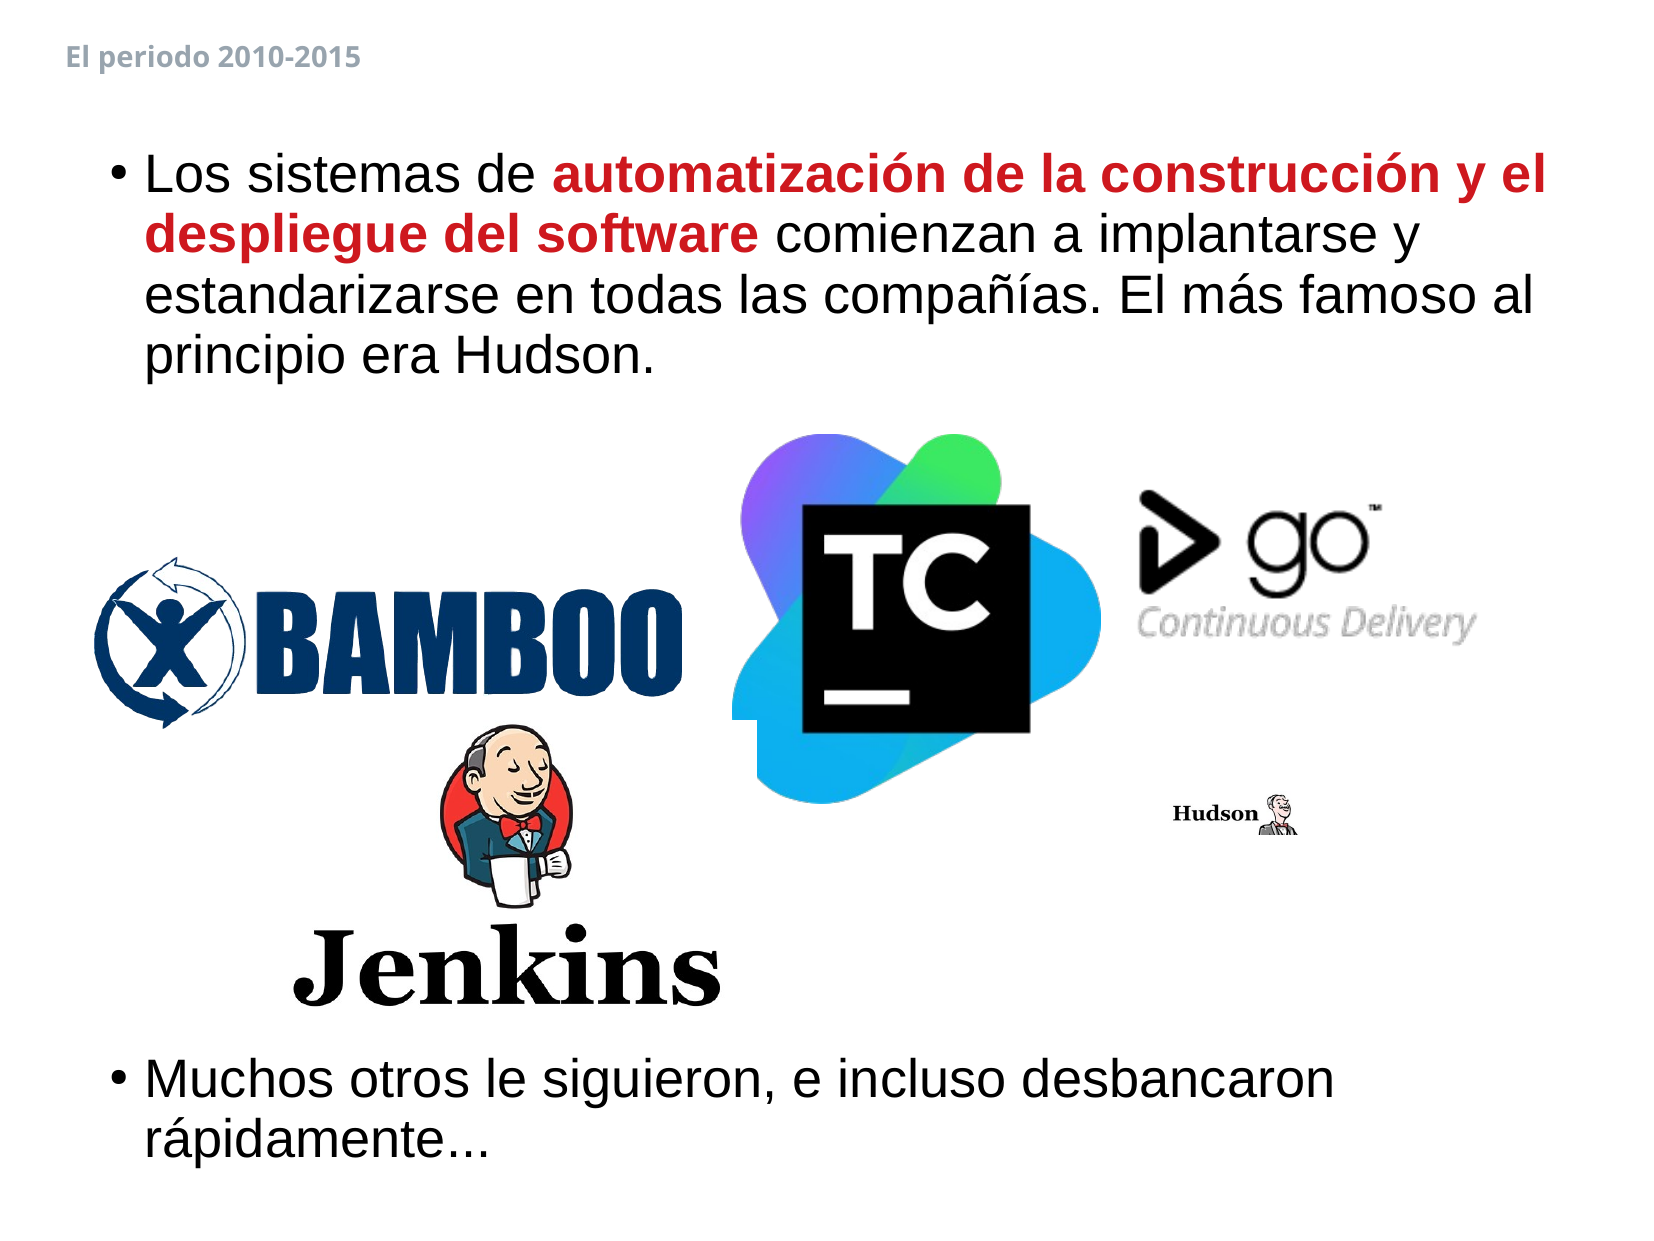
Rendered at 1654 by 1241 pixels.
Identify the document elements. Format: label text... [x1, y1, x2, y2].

text_box El periodo 2010-2015 [64, 38, 733, 74]
picture [1117, 484, 1489, 651]
picture [94, 434, 1101, 1023]
picture [813, 734, 965, 739]
picture [1169, 791, 1300, 835]
text_box Los sistemas de automatización de la construcción y el despliegue del software comienzan a implantarse y estandarizarse en todas las compañías. El más famoso al principio era Hudson. Muchos otros le siguieron, e incluso desbancaron rápidamente... [94, 135, 1571, 1241]
